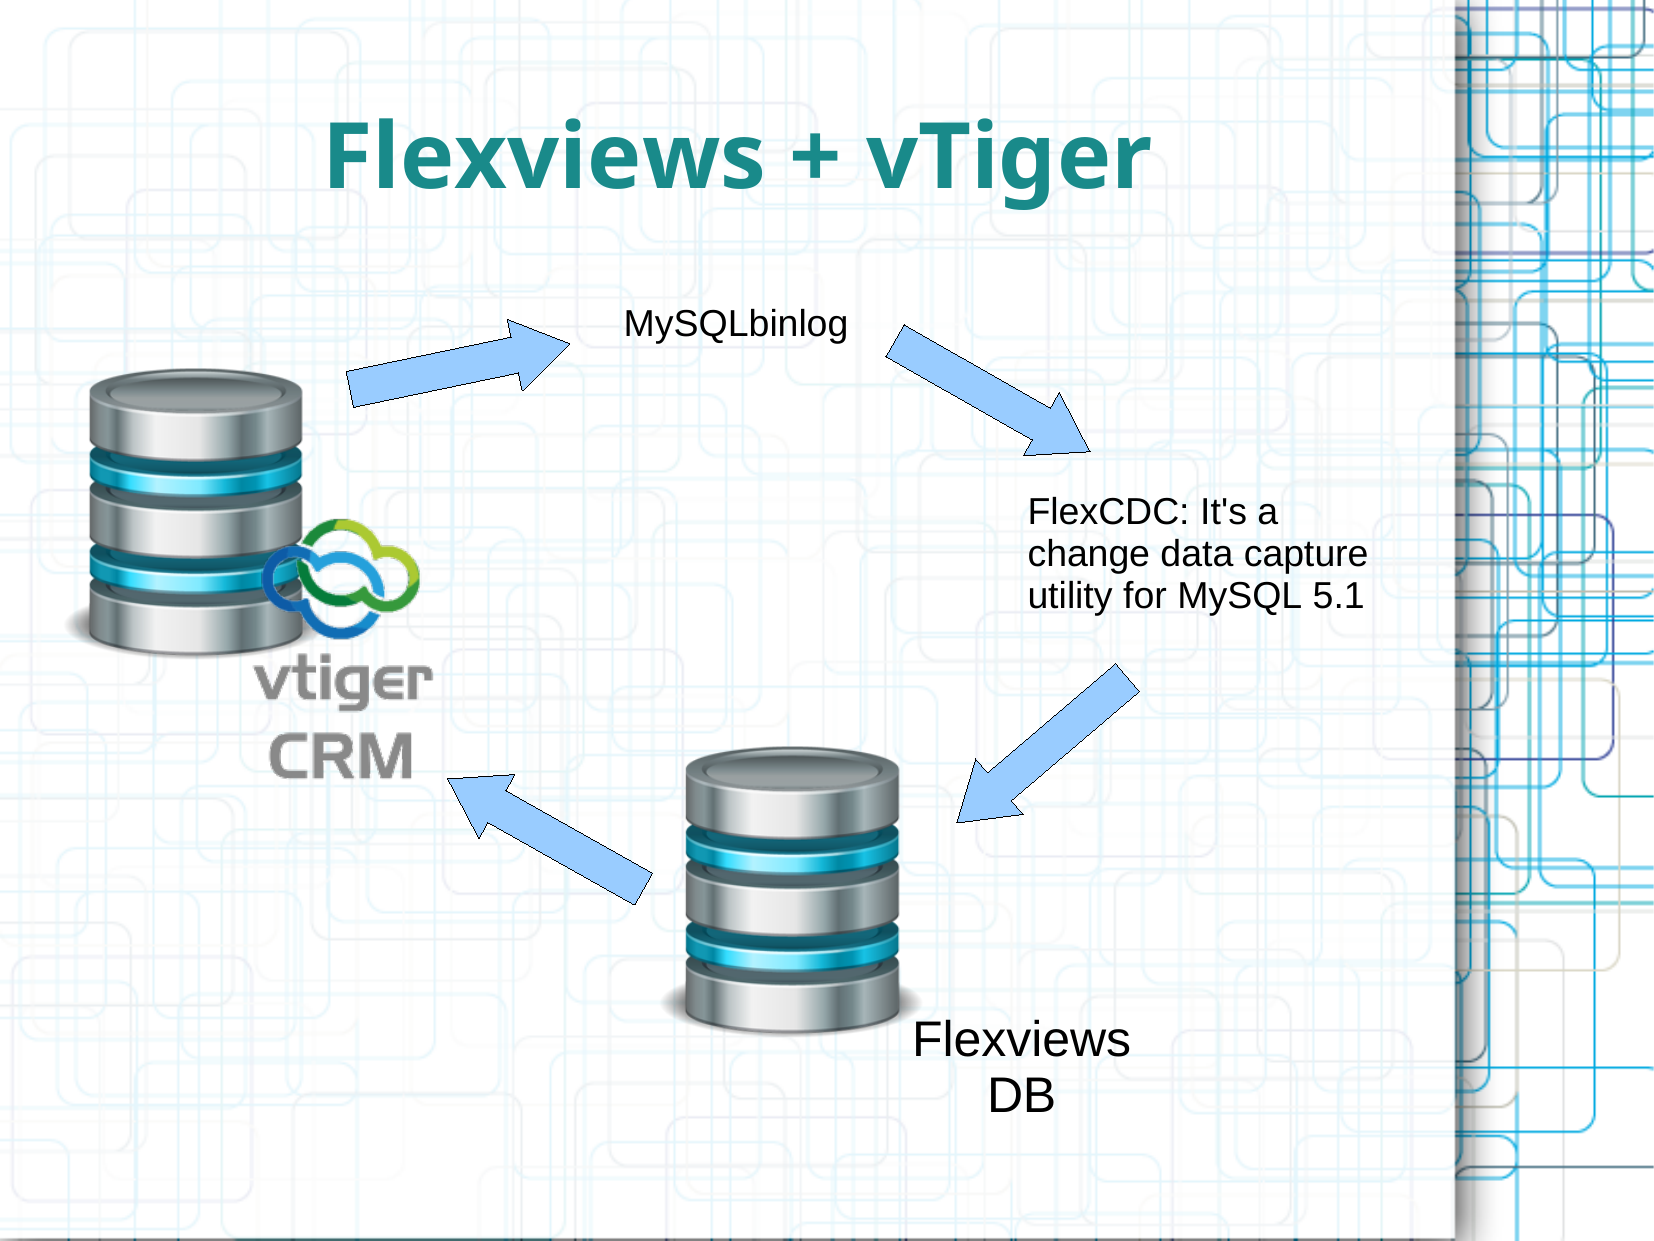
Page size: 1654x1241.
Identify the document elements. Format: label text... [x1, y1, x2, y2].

text_box [346, 319, 570, 408]
title Flexviews + vTiger [59, 49, 1418, 257]
text_box FlexCDC: It's a change data capture utility for MySQL 5.1 [1012, 483, 1415, 625]
text_box Flexviews DB [885, 1003, 1158, 1241]
text_box [447, 774, 653, 905]
text_box [956, 663, 1140, 823]
picture [0, 0, 1654, 1241]
text_box [885, 324, 1091, 456]
text_box MySQLbinlog [609, 295, 863, 353]
